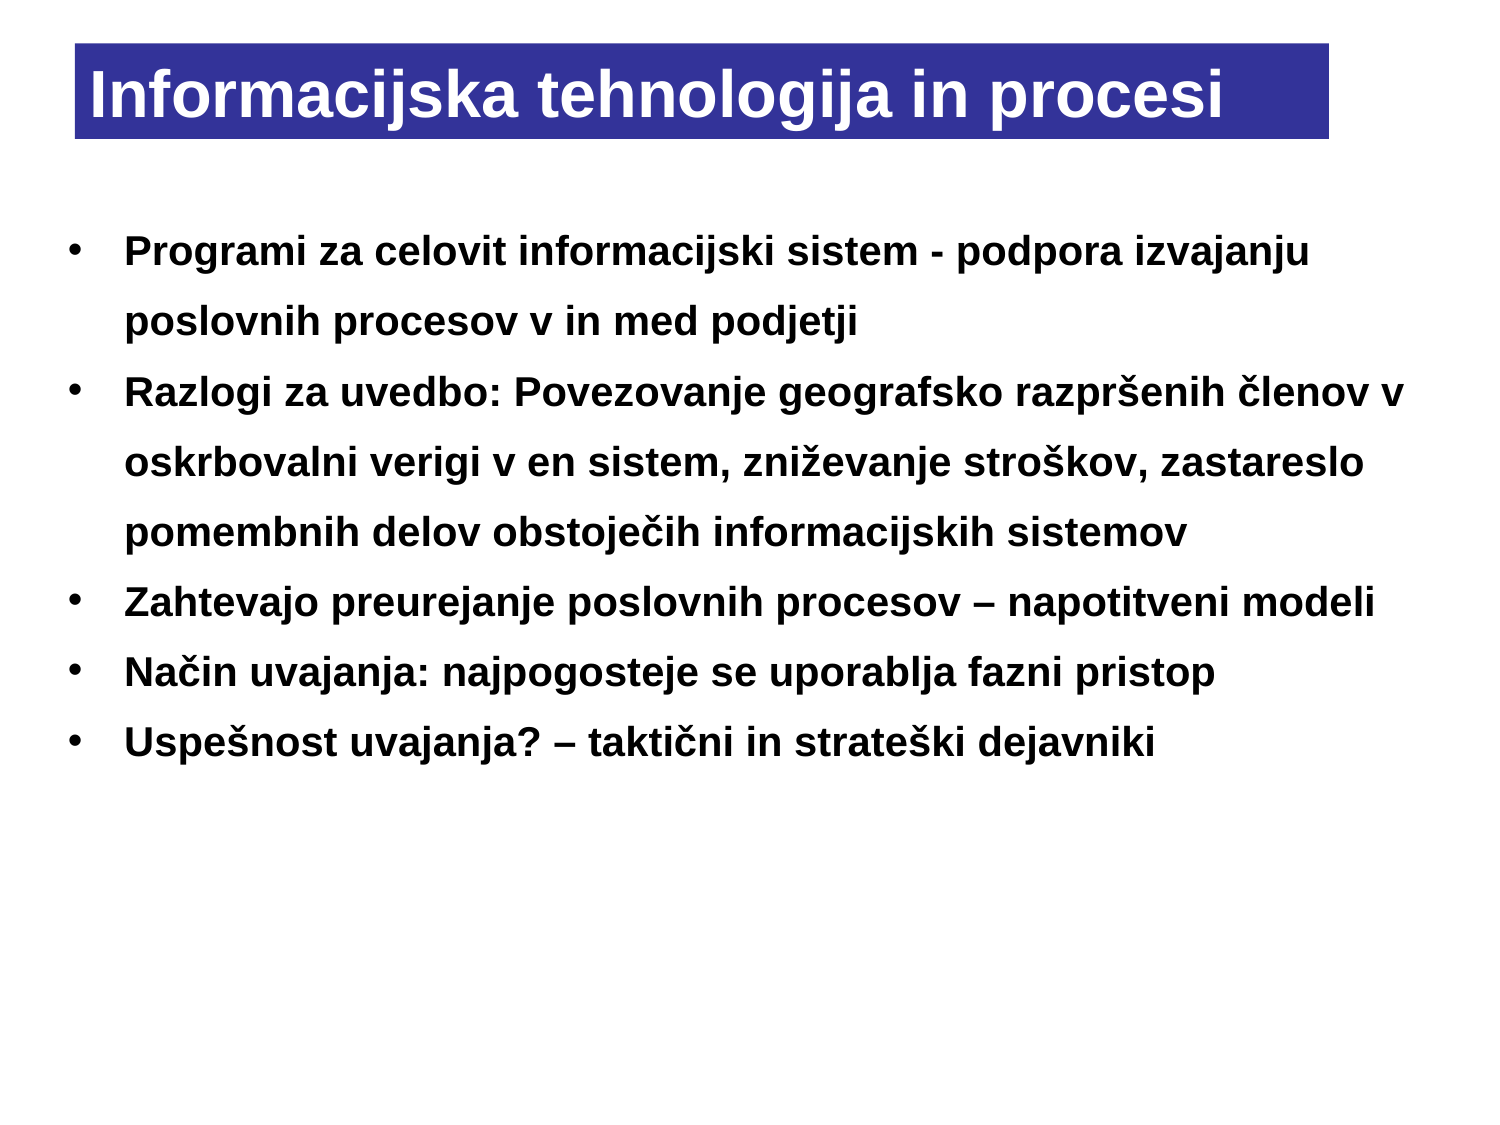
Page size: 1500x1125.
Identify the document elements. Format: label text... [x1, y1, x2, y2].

list Programi za celovit informacijski sistem - podpora izvajanju poslovnih procesov v in med podjetji Razlogi za uvedbo: Povezovanje geografsko razpršenih členov v oskrbovalni verigi v en sistem, zniževanje stroškov, zastareslo pomembnih delov obstoječih informacijskih sistemov Zahtevajo preurejanje poslovnih procesov – napotitveni modeli Način uvajanja: najpogosteje se uporablja fazni pristop Uspešnost uvajanja? – taktični in strateški dejavniki [53, 196, 1449, 1024]
title Informacijska tehnologija in procesi [74, 43, 1329, 139]
